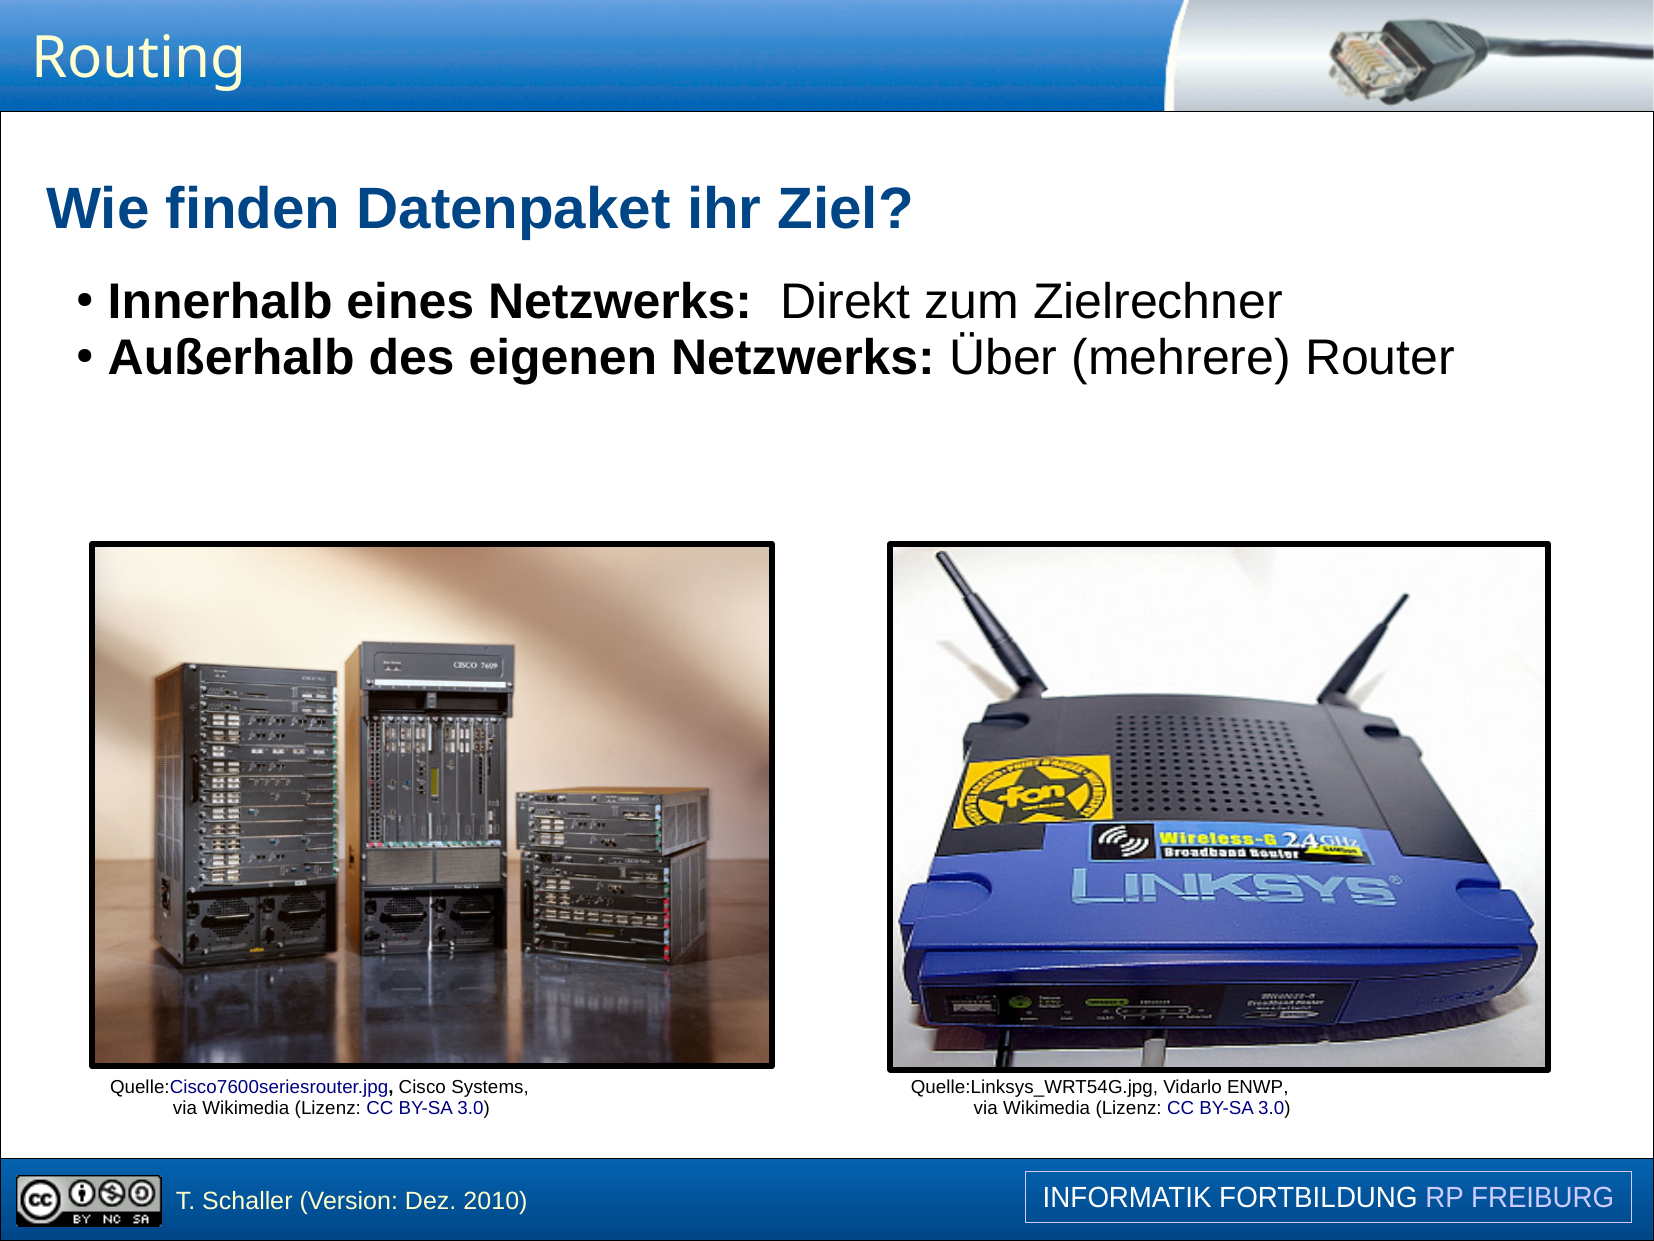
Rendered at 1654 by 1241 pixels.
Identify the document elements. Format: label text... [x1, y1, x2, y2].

picture [16, 1175, 162, 1227]
text_box Quelle:Cisco7600seriesrouter.jpg, Cisco Systems, via Wikimedia (Lizenz: CC BY-SA 3.0) [95, 1069, 544, 1127]
text_box Quelle:Linksys_WRT54G.jpg, Vidarlo ENWP, via Wikimedia (Lizenz: CC BY-SA 3.0) [896, 1069, 1452, 1127]
text_box Wie finden Datenpaket ihr Ziel? [31, 168, 940, 250]
text_box Innerhalb eines Netzwerks: Direkt zum Zielrechner Außerhalb des eigenen Netzwerks: Über (mehrere) Router [61, 266, 1563, 396]
picture [0, 0, 1654, 111]
picture [893, 546, 1546, 1067]
title Routing [31, 16, 1151, 94]
picture [95, 546, 770, 1064]
